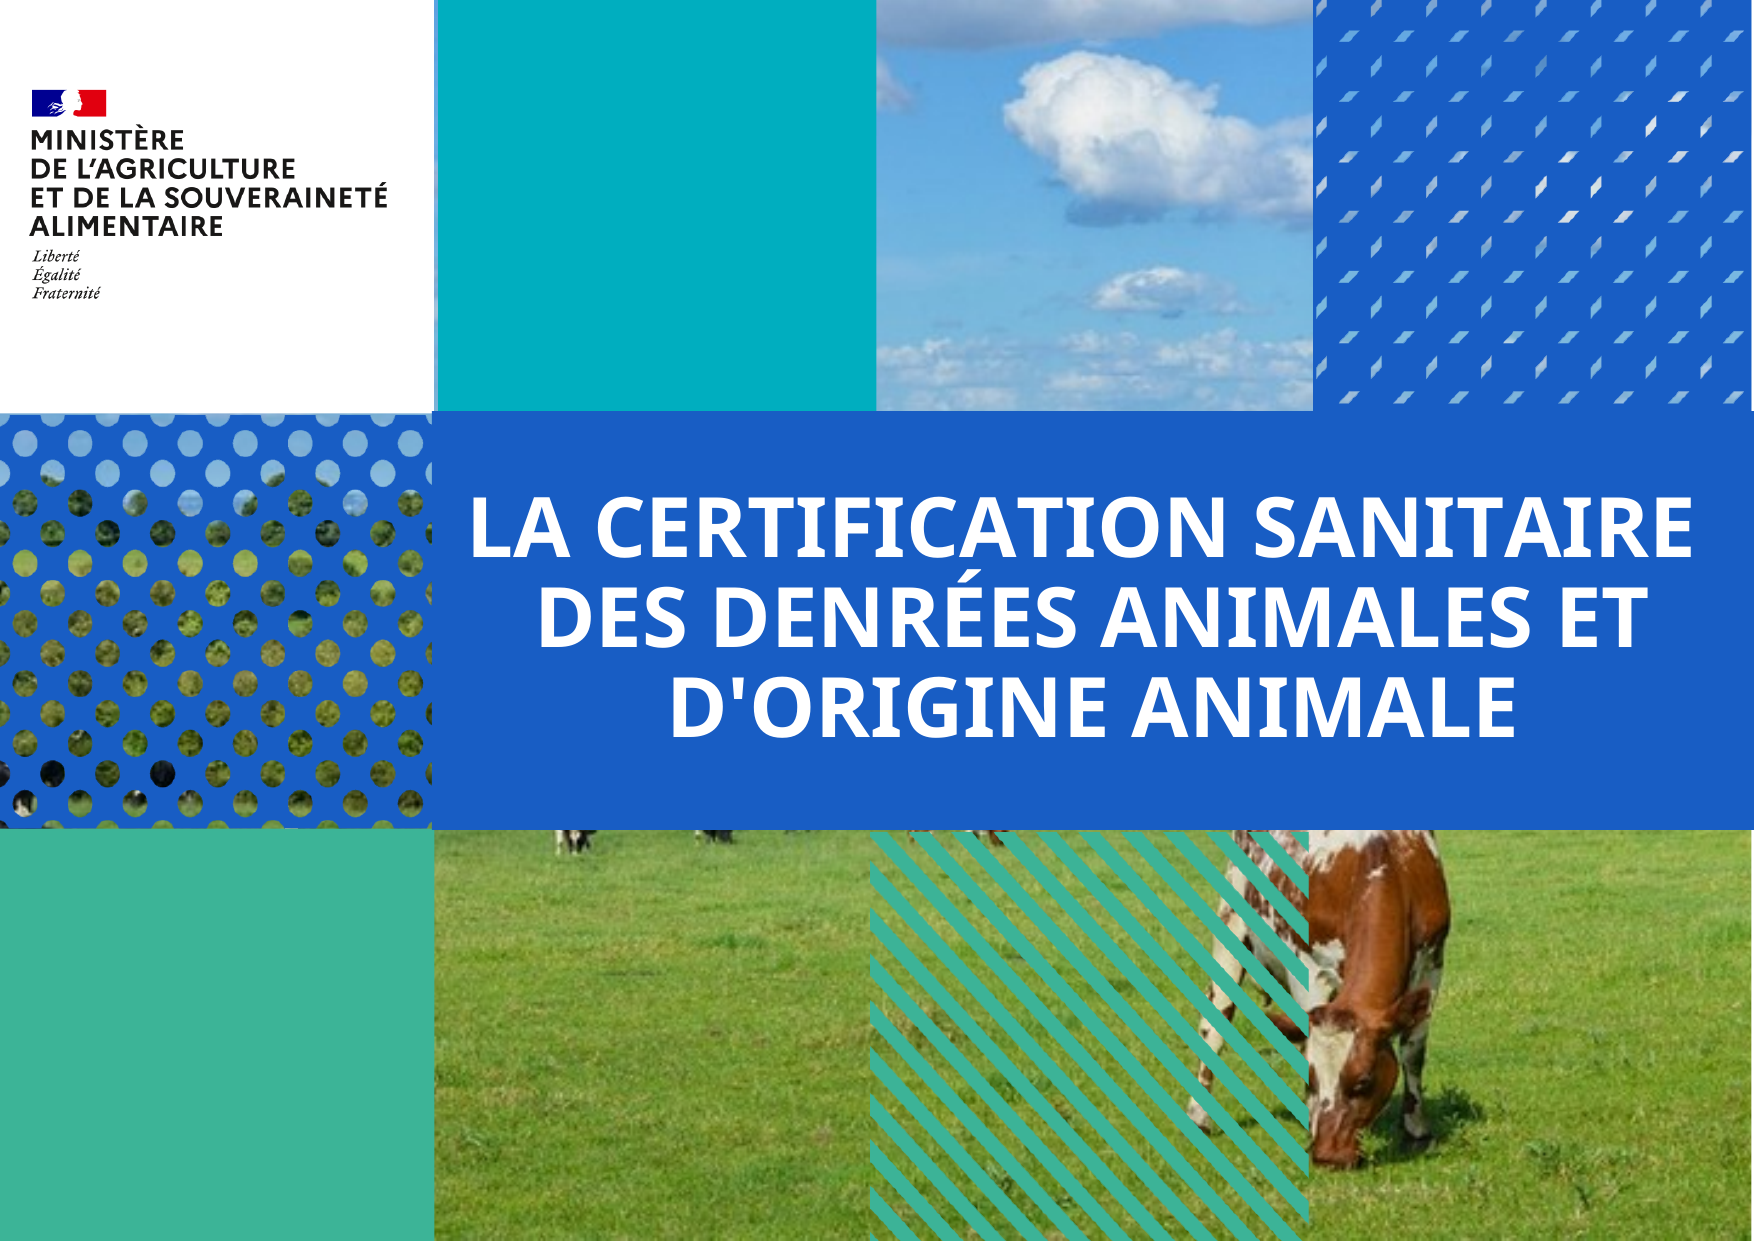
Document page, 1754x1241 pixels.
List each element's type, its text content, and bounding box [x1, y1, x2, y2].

picture [0, 414, 431, 829]
picture [434, 0, 438, 411]
picture [5, 63, 414, 324]
text_box LA CERTIFICATION SANITAIRE DES DENRÉES ANIMALES ET D'ORIGINE ANIMALE [431, 411, 1754, 830]
picture [435, 830, 1752, 1241]
picture [877, 0, 1752, 411]
